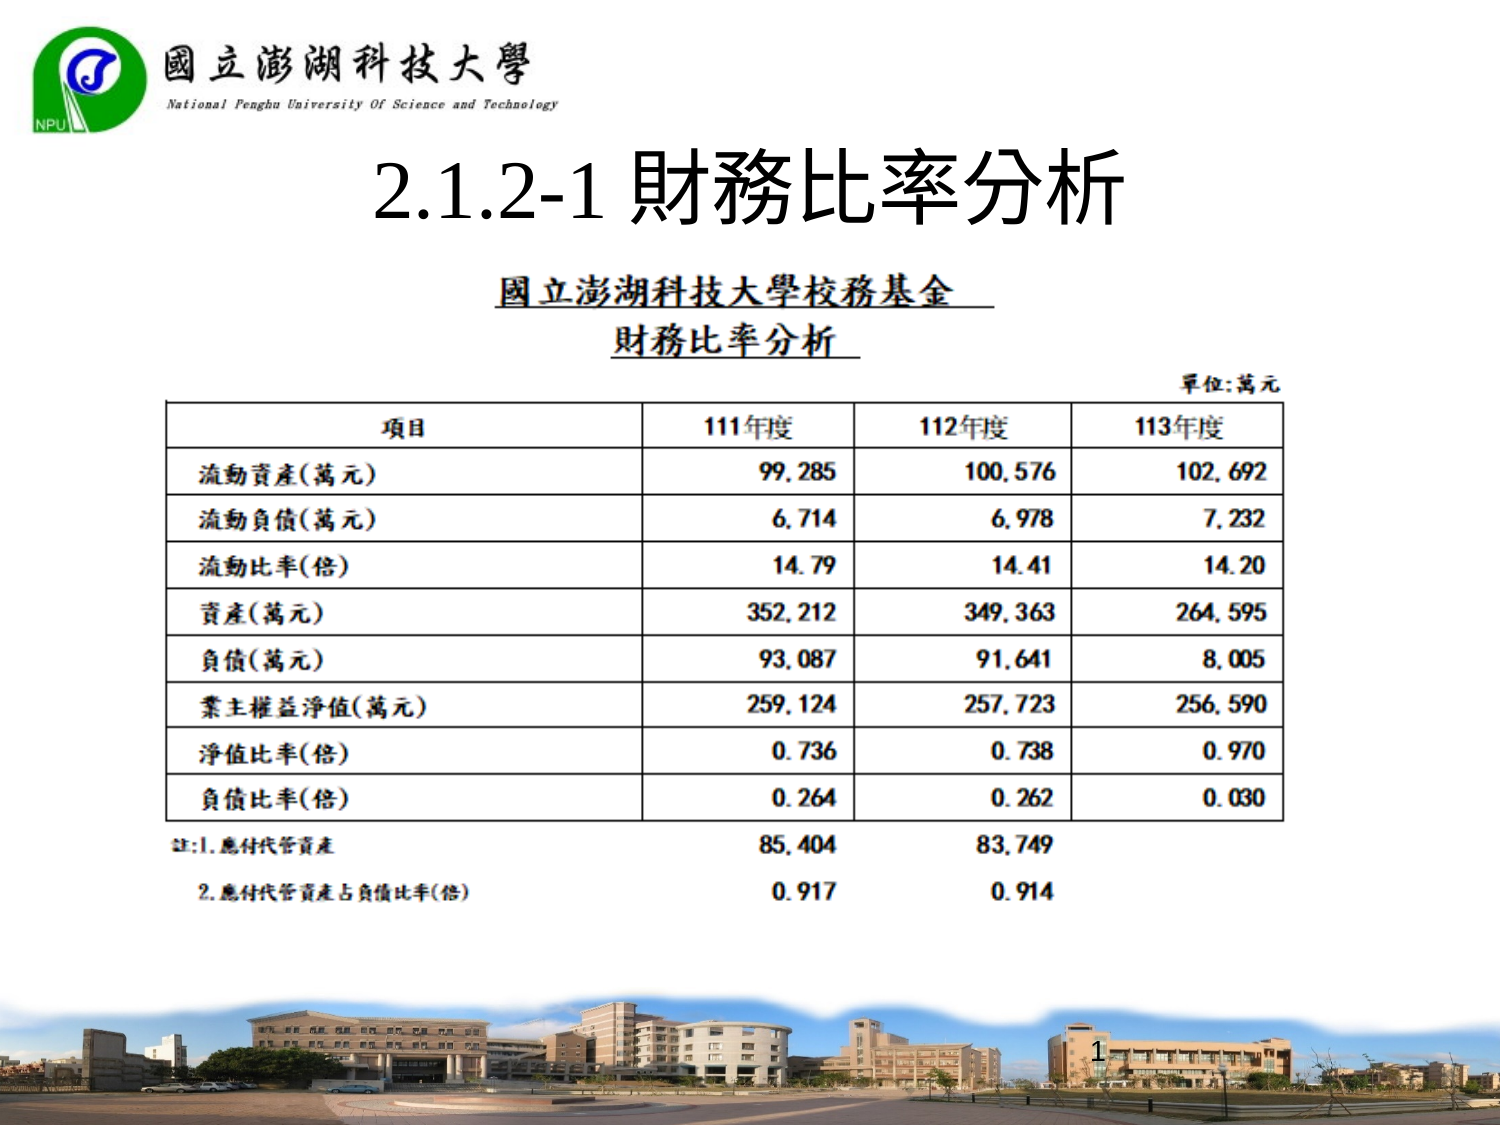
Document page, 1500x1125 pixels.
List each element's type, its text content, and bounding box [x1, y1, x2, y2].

title 2.1.2-1財務比率分析 [75, 126, 1426, 244]
picture [144, 271, 1308, 944]
